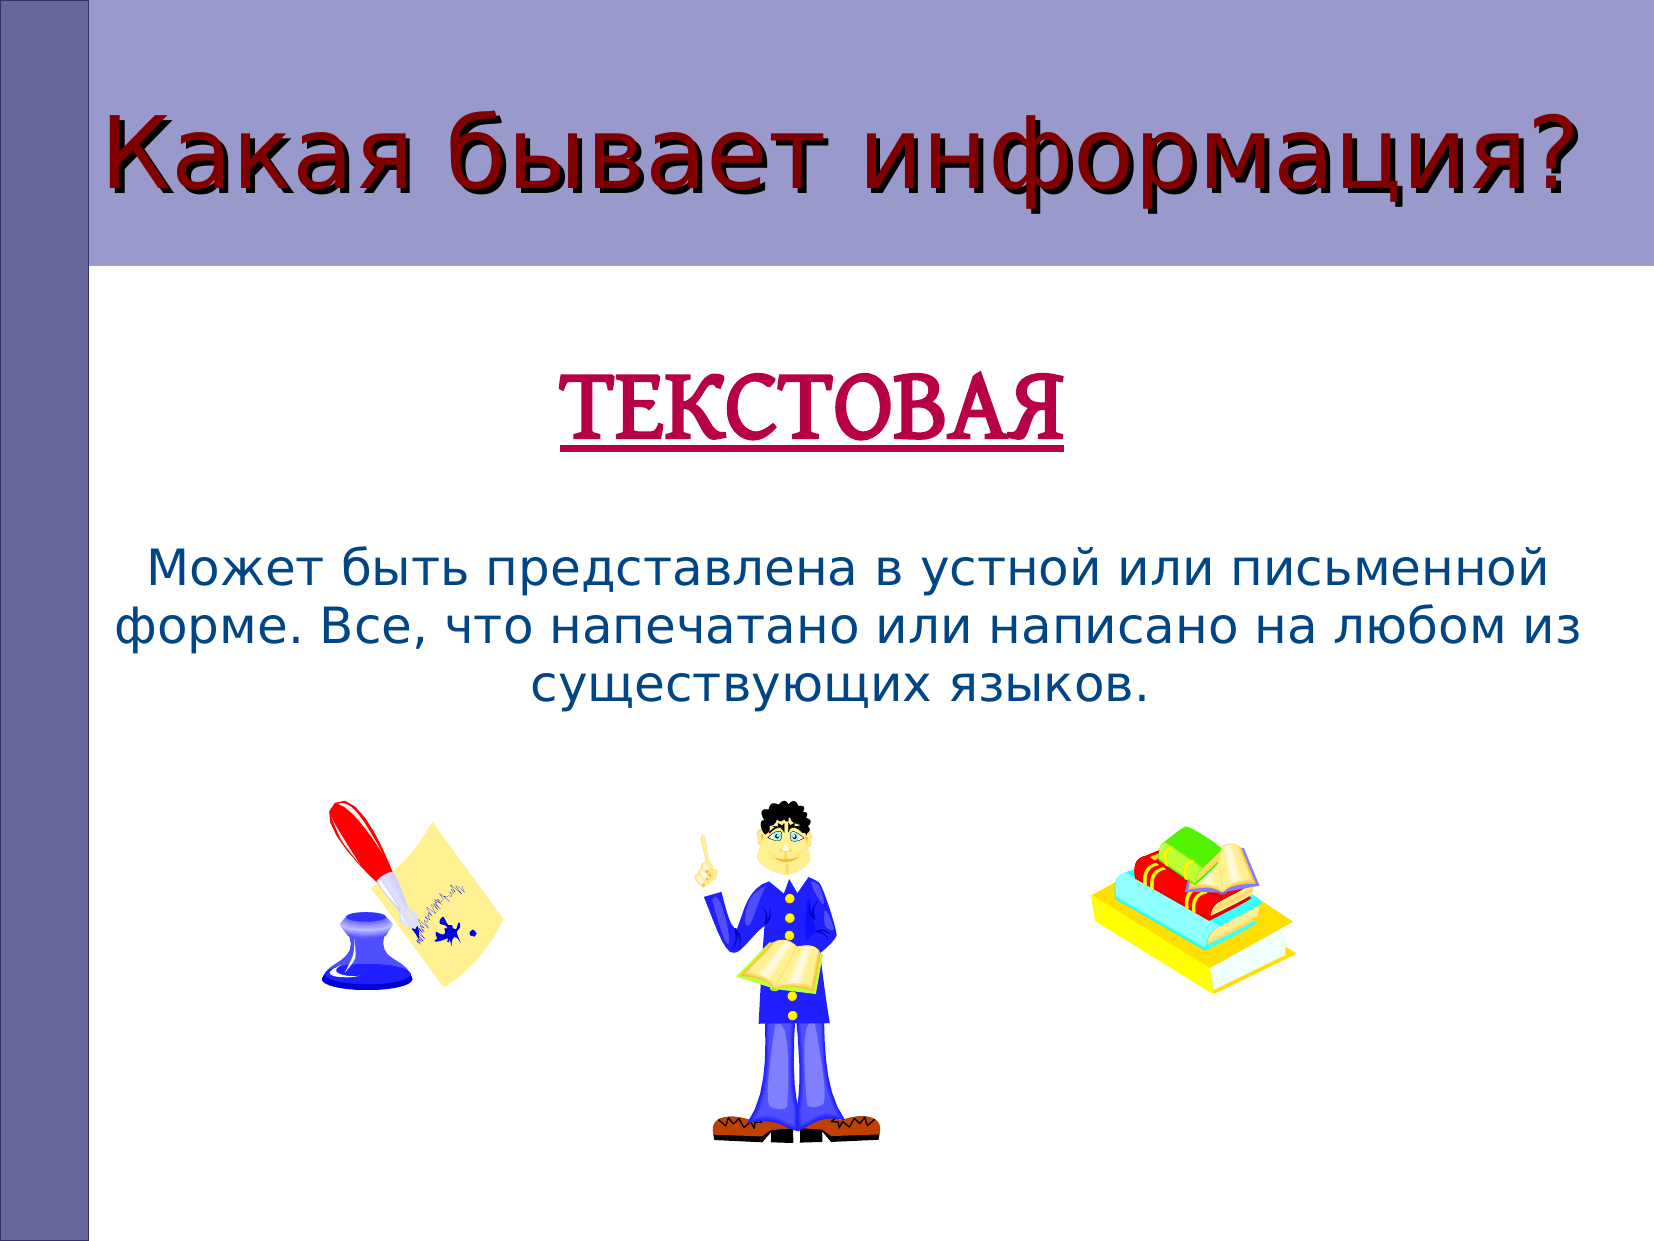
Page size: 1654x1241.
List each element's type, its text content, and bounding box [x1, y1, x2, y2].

text_box Какая бывает информация? [29, 88, 1654, 237]
text_box ТЕКСТОВАЯ [295, 344, 1329, 473]
picture [694, 797, 886, 1143]
picture [308, 783, 505, 990]
picture [1091, 821, 1300, 993]
text_box Может быть представлена в устной или письменной форме. Все, что напечатано или написано на любом из существующих языков. [73, 531, 1625, 722]
